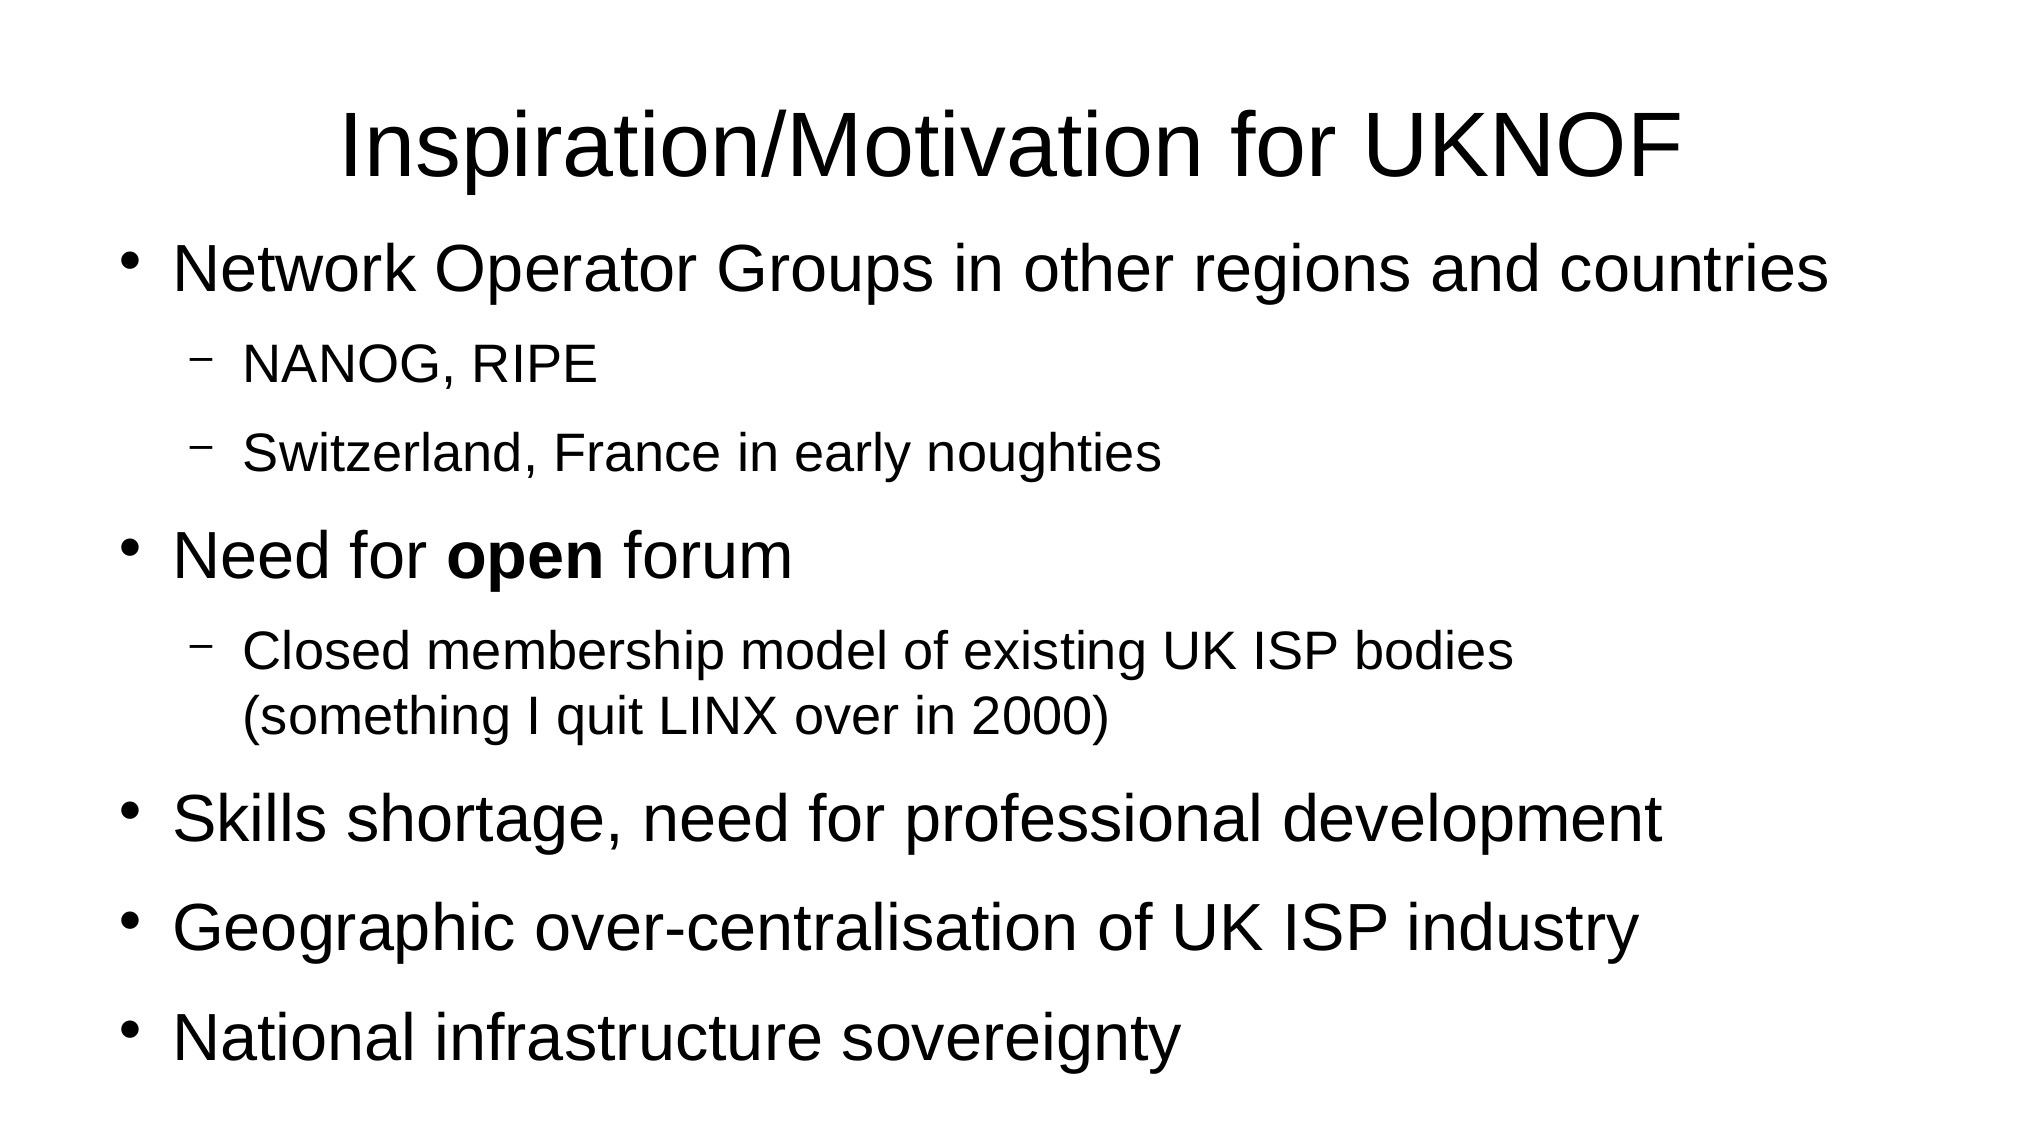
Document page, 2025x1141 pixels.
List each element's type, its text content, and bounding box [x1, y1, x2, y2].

list Network Operator Groups in other regions and countries NANOG, RIPE Switzerland, France in early noughties Need for open forum Closed membership model of existing UK ISP bodies (something I quit LINX over in 2000) Skills shortage, need for professional development Geographic over-centralisation of UK ISP industry National infrastructure sovereignty [101, 224, 1950, 886]
title Inspiration/Motivation for UKNOF [101, 45, 1923, 224]
